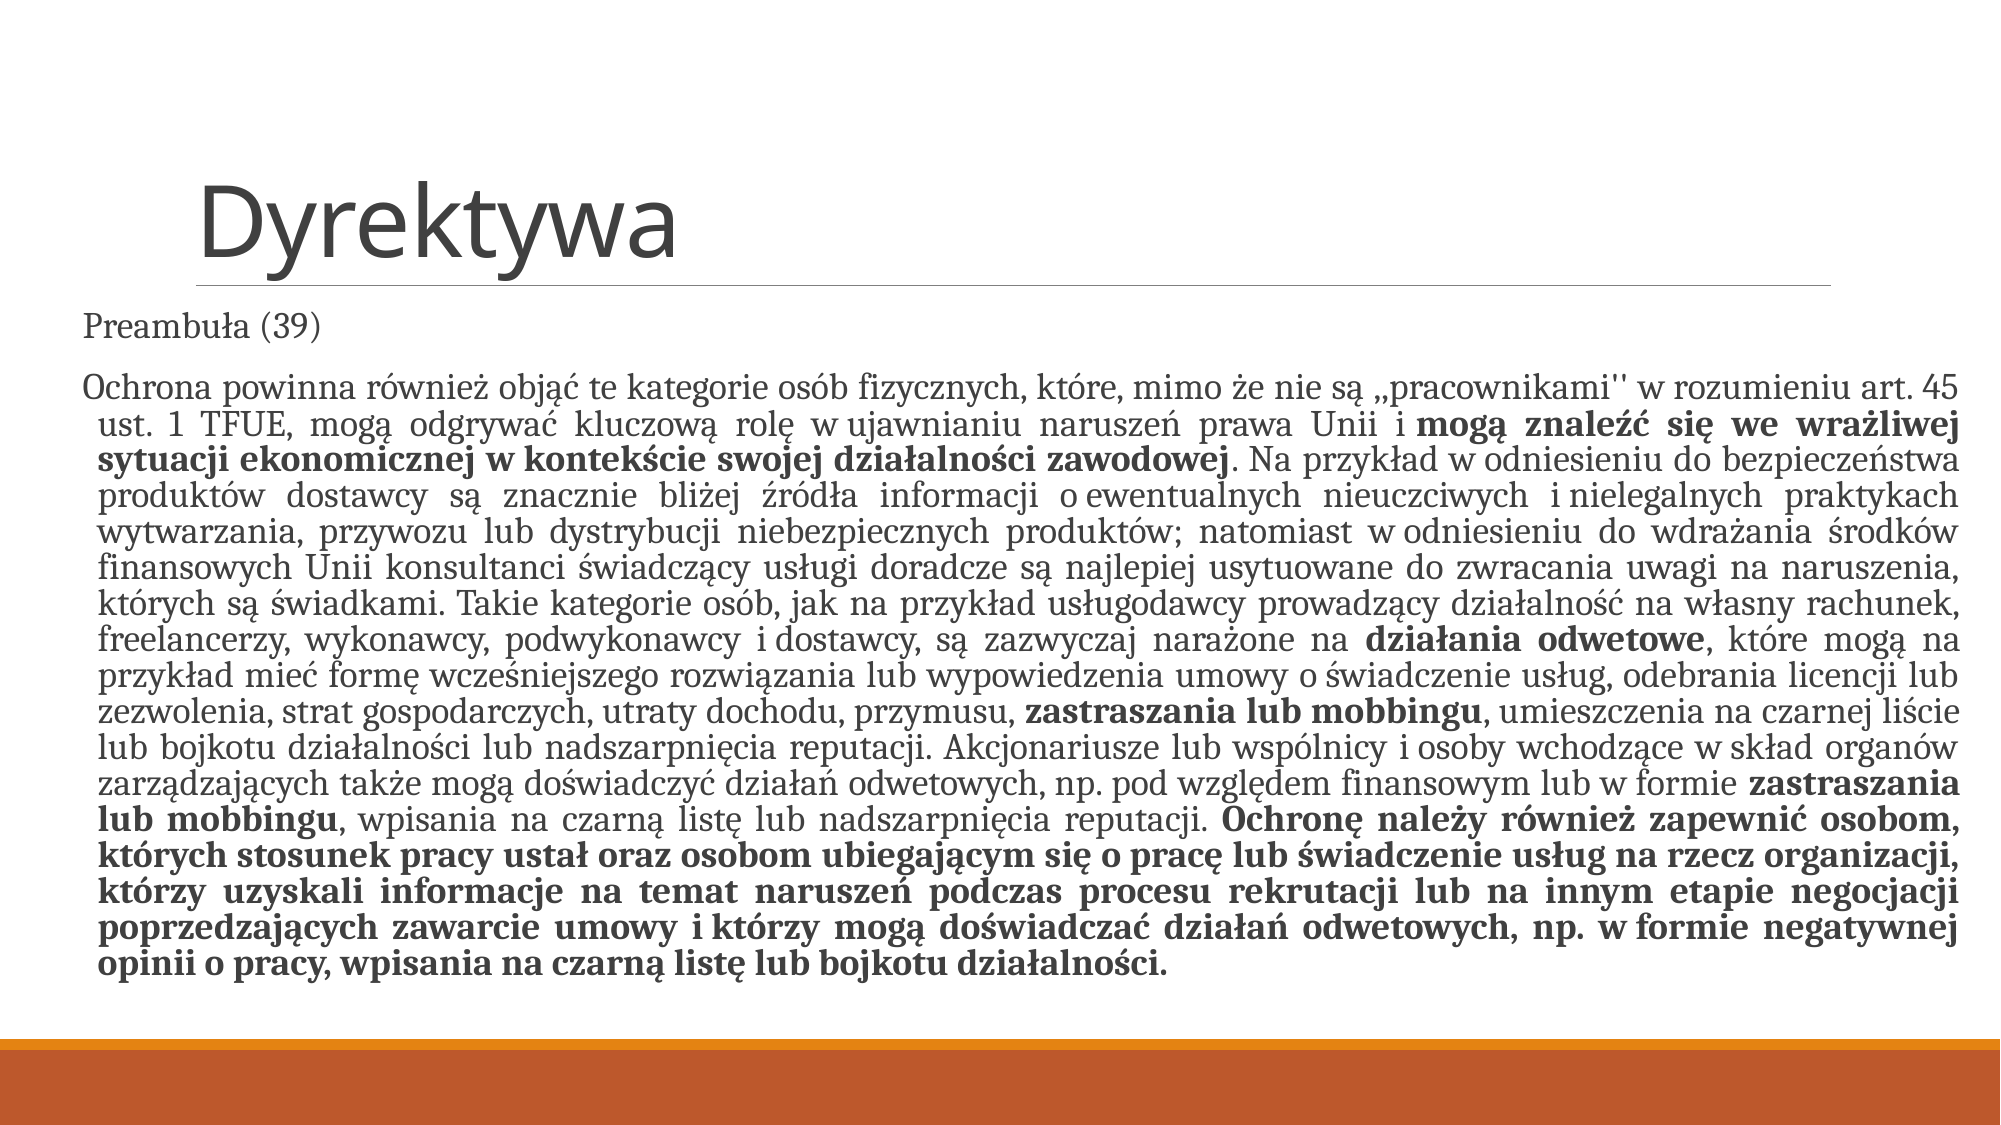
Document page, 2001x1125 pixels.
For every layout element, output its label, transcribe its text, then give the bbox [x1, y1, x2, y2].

list Preambuła (39) Ochrona powinna również objąć te kategorie osób fizycznych, które, mimo że nie są ,,pracownikami'' w rozumieniu art. 45 ust. 1 TFUE, mogą odgrywać kluczową rolę w ujawnianiu naruszeń prawa Unii i mogą znaleźć się we wrażliwej sytuacji ekonomicznej w kontekście swojej działalności zawodowej. Na przykład w odniesieniu do bezpieczeństwa produktów dostawcy są znacznie bliżej źródła informacji o ewentualnych nieuczciwych i nielegalnych praktykach wytwarzania, przywozu lub dystrybucji niebezpiecznych produktów; natomiast w odniesieniu do wdrażania środków finansowych Unii konsultanci świadczący usługi doradcze są najlepiej usytuowane do zwracania uwagi na naruszenia, których są świadkami. Takie kategorie osób, jak na przykład usługodawcy prowadzący działalność na własny rachunek, freelancerzy, wykonawcy, podwykonawcy i dostawcy, są zazwyczaj narażone na działania odwetowe, które mogą na przykład mieć formę wcześniejszego rozwiązania lub wypowiedzenia umowy o świadczenie usług, odebrania licencji lub zezwolenia, strat gospodarczych, utraty dochodu, przymusu, zastraszania lub mobbingu, umieszczenia na czarnej liście lub bojkotu działalności lub nadszarpnięcia reputacji. Akcjonariusze lub wspólnicy i osoby wchodzące w skład organów zarządzających także mogą doświadczyć działań odwetowych, np. pod względem finansowym lub w formie zastraszania lub mobbingu, wpisania na czarną listę lub nadszarpnięcia reputacji. Ochronę należy również zapewnić osobom, których stosunek pracy ustał oraz osobom ubiegającym się o pracę lub świadczenie usług na rzecz organizacji, którzy uzyskali informacje na temat naruszeń podczas procesu rekrutacji lub na innym etapie negocjacji poprzedzających zawarcie umowy i którzy mogą doświadczać działań odwetowych, np. w formie negatywnej opinii o pracy, wpisania na czarną listę lub bojkotu działalności. [67, 302, 1961, 1078]
title Dyrektywa [180, 47, 1831, 286]
